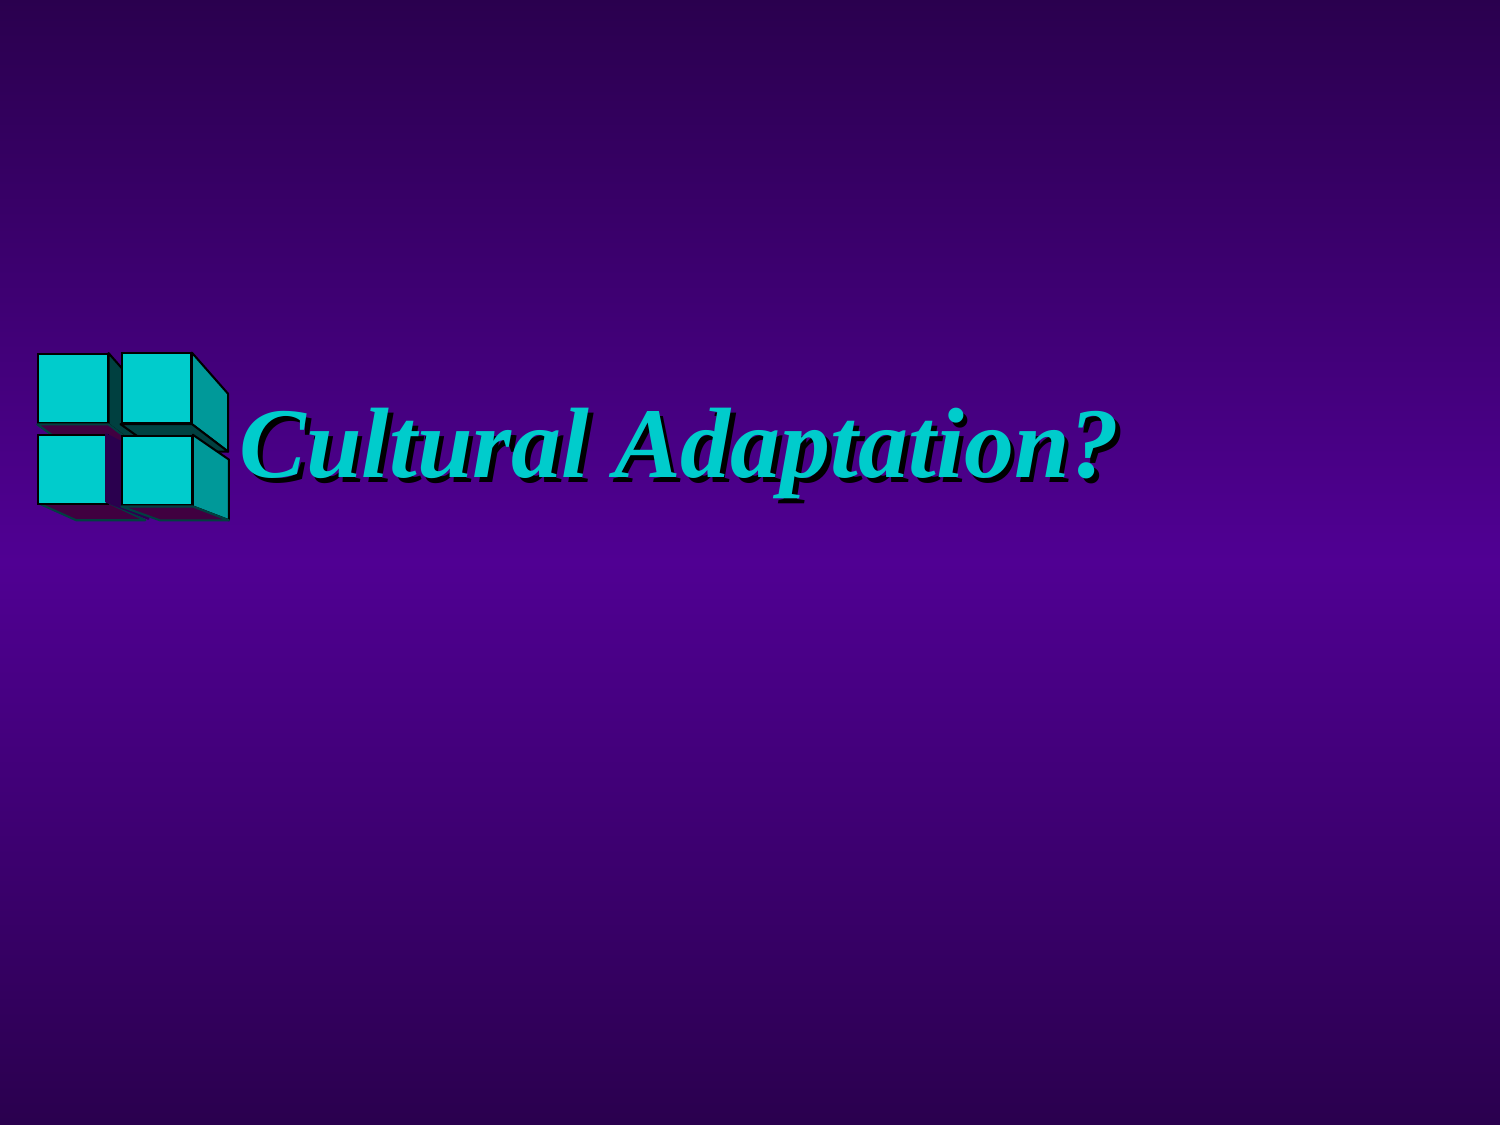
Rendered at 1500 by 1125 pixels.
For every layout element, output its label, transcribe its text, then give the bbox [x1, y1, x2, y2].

title Cultural Adaptation? [224, 349, 1500, 538]
